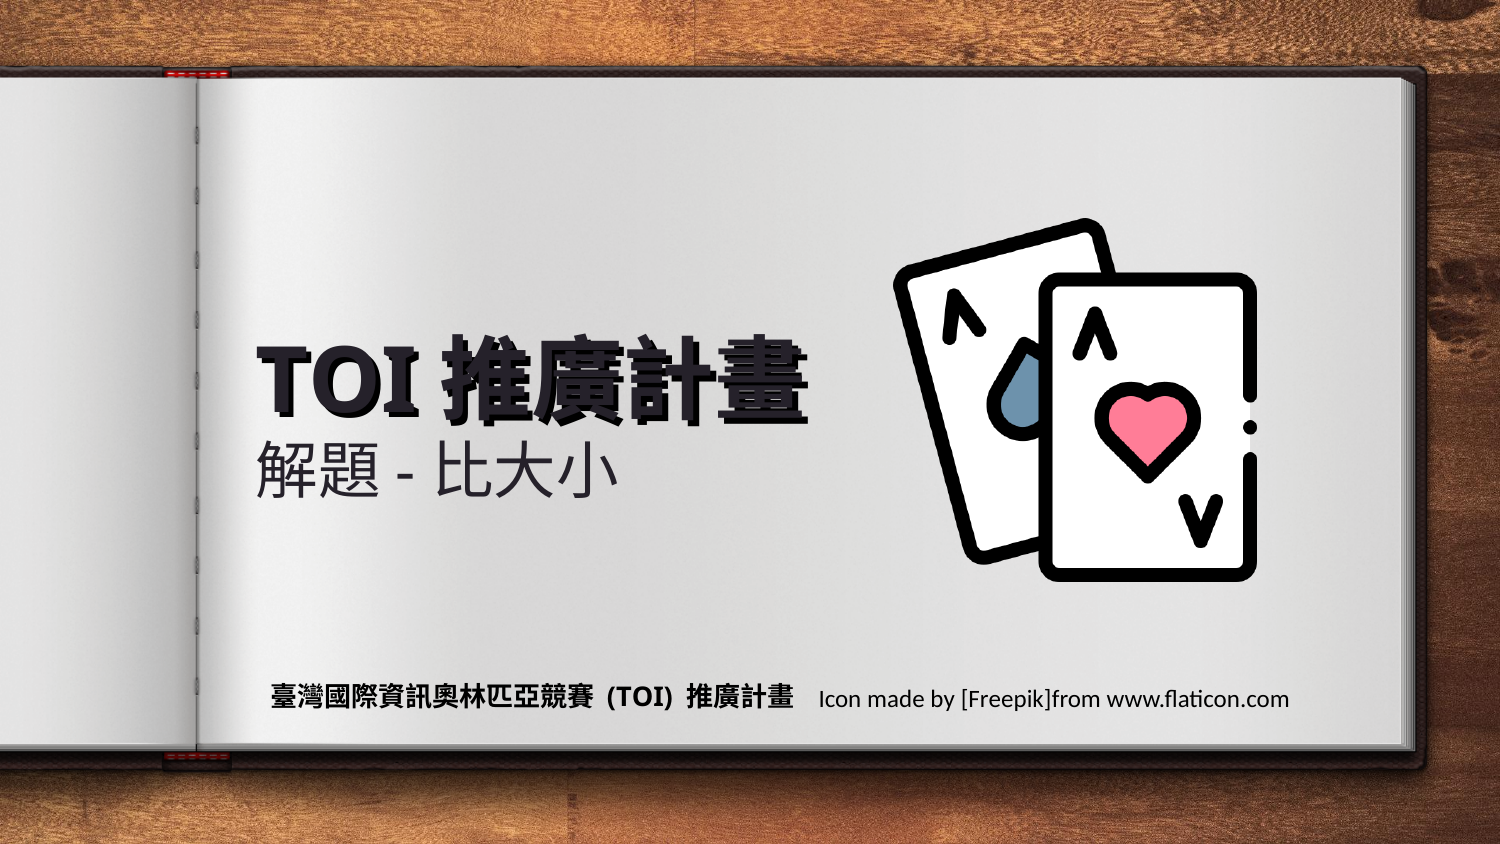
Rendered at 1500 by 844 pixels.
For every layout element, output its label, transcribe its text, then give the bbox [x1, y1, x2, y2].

picture [893, 218, 1257, 582]
title TOI推廣計畫 解題-比大小 [240, 262, 893, 565]
text_box Icon made by [Freepik]from www.flaticon.com [804, 675, 1385, 720]
